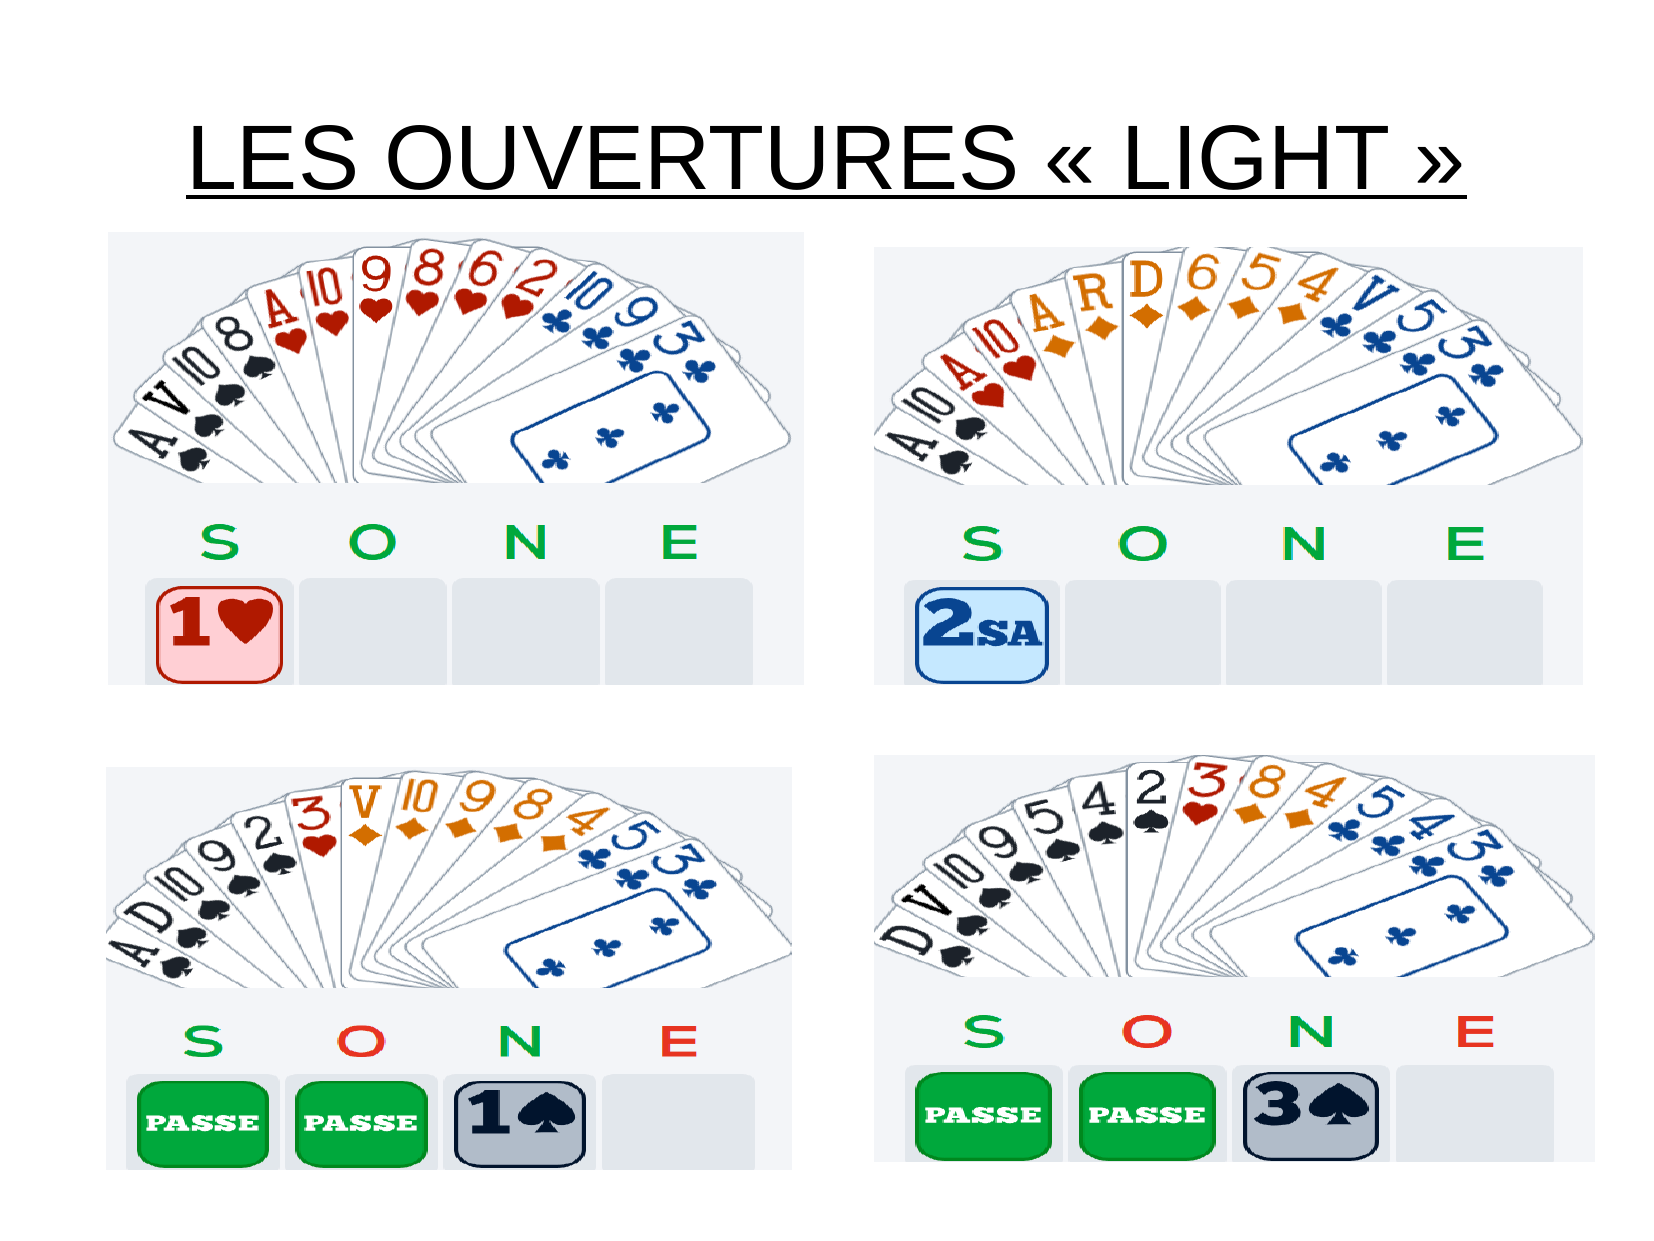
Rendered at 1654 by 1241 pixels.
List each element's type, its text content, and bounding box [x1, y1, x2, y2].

picture [874, 248, 1583, 686]
picture [874, 755, 1595, 1162]
picture [108, 232, 804, 686]
picture [106, 767, 792, 1170]
title LES OUVERTURES « LIGHT » [82, 49, 1571, 257]
